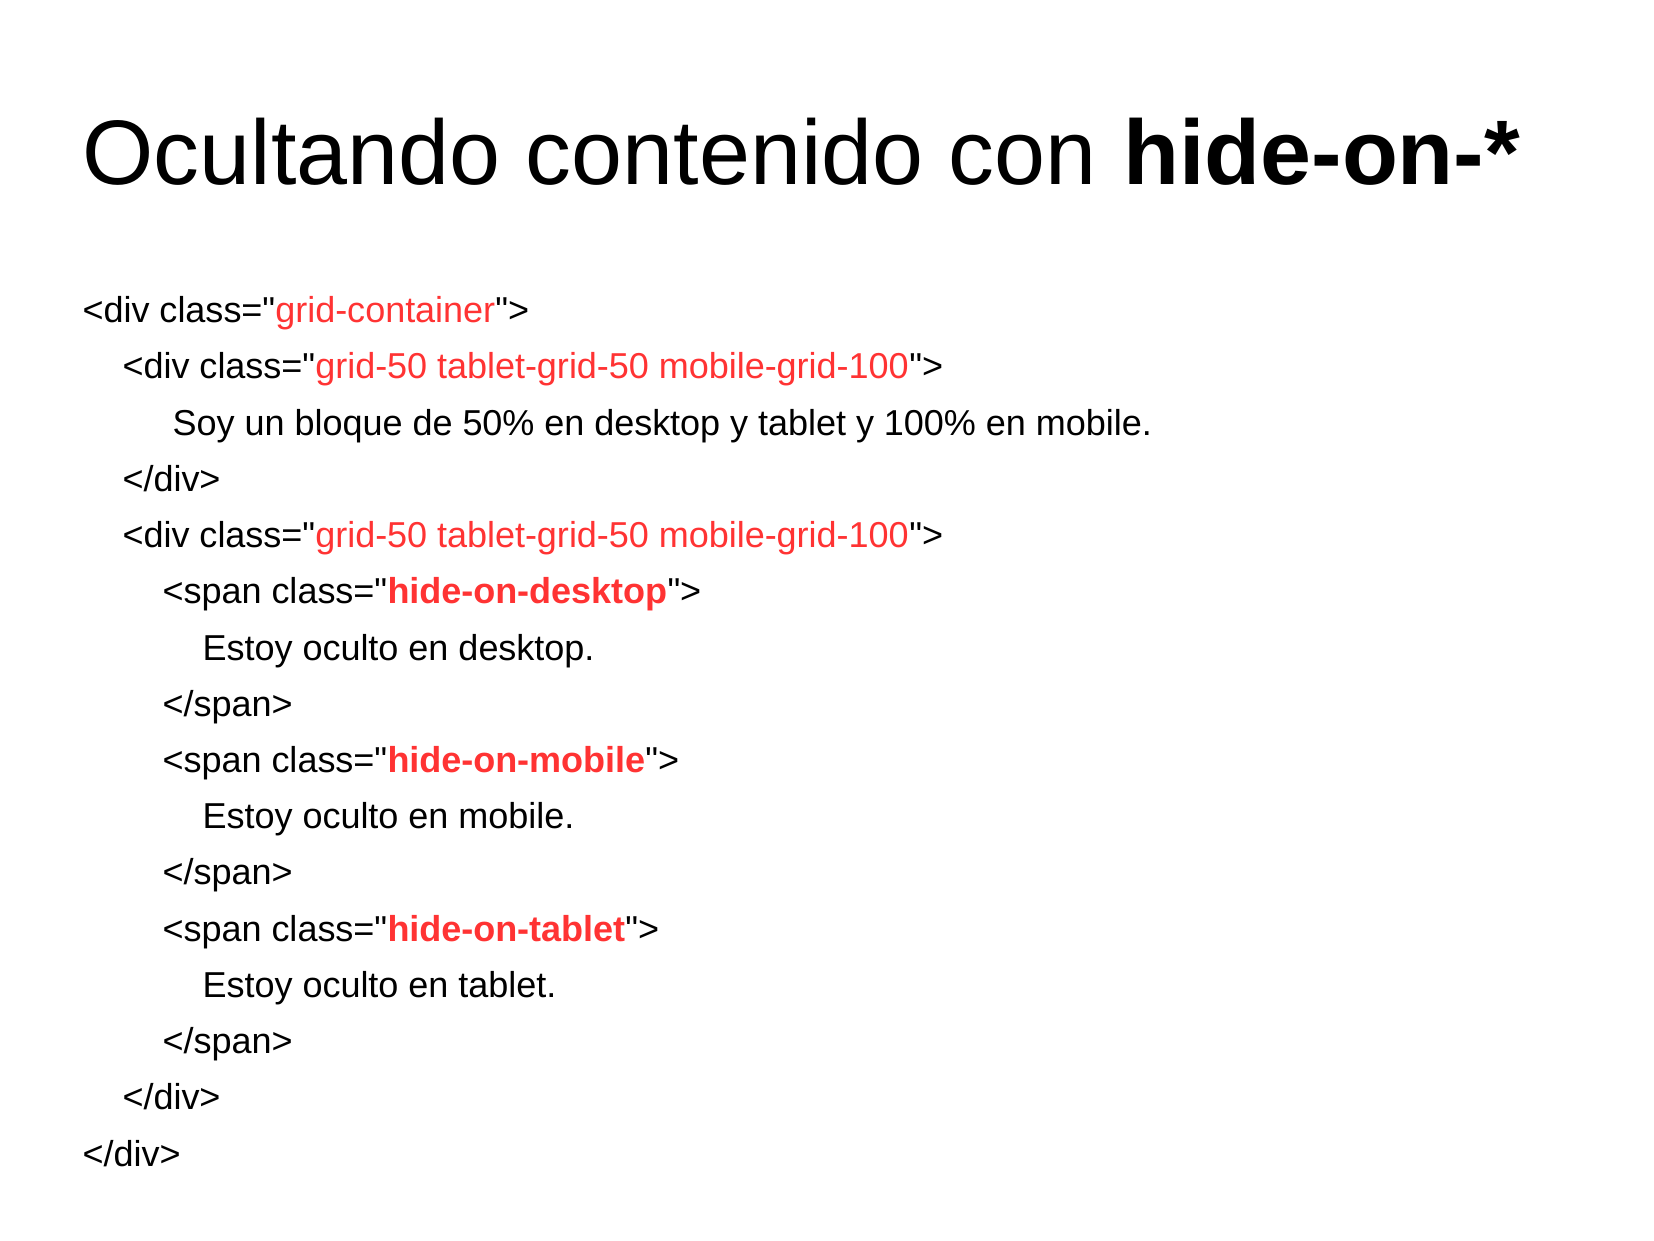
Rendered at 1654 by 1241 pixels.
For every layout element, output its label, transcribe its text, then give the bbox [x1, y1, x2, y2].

title Ocultando contenido con hide-on-* [82, 49, 1571, 257]
list <div class="grid-container"> <div class="grid-50 tablet-grid-50 mobile-grid-100"> Soy un bloque de 50% en desktop y tablet y 100% en mobile. </div> <div class="grid-50 tablet-grid-50 mobile-grid-100"> <span class="hide-on-desktop"> Estoy oculto en desktop. </span> <span class="hide-on-mobile"> Estoy oculto en mobile. </span> <span class="hide-on-tablet"> Estoy oculto en tablet. </span> </div> </div> [82, 290, 1571, 1182]
